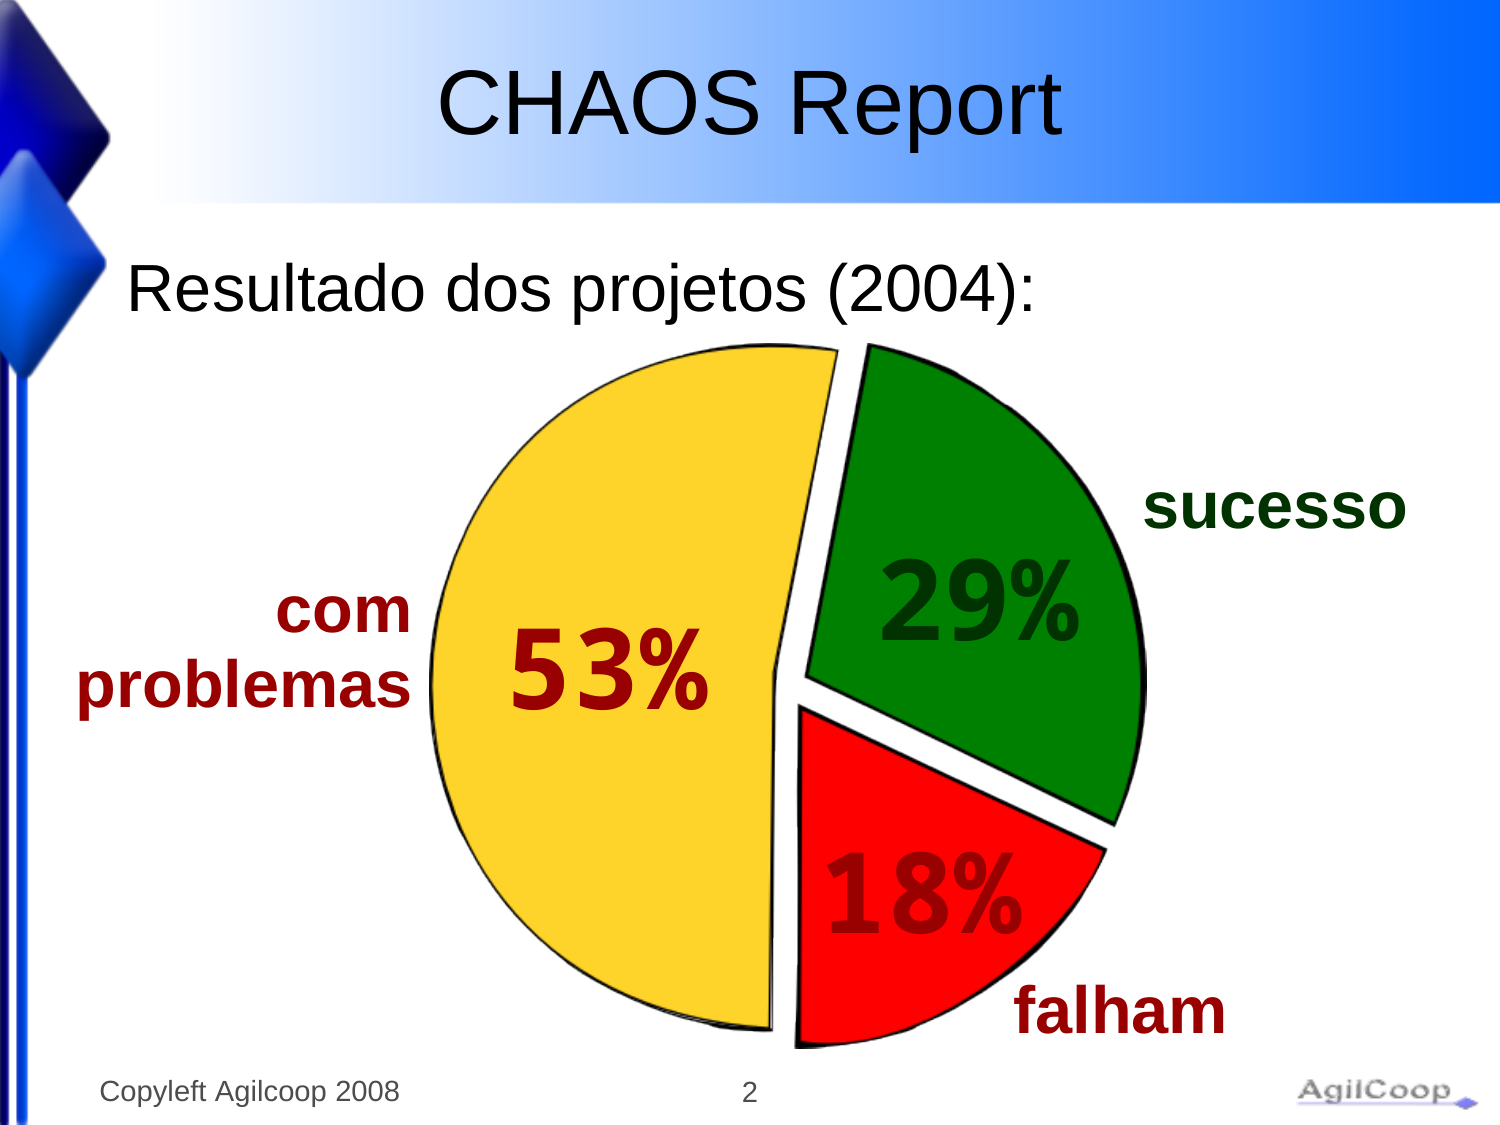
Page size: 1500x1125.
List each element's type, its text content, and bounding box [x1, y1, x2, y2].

text_box falham [998, 965, 1244, 1056]
title CHAOS Report [75, 8, 1426, 197]
list Resultado dos projetos (2004): [112, 243, 1425, 1006]
text_box 53% [490, 581, 746, 751]
text_box com problemas [60, 564, 428, 730]
text_box 29% [861, 512, 1116, 682]
text_box sucesso [1127, 460, 1424, 551]
text_box 18% [804, 805, 1060, 975]
picture [0, 0, 1500, 1125]
